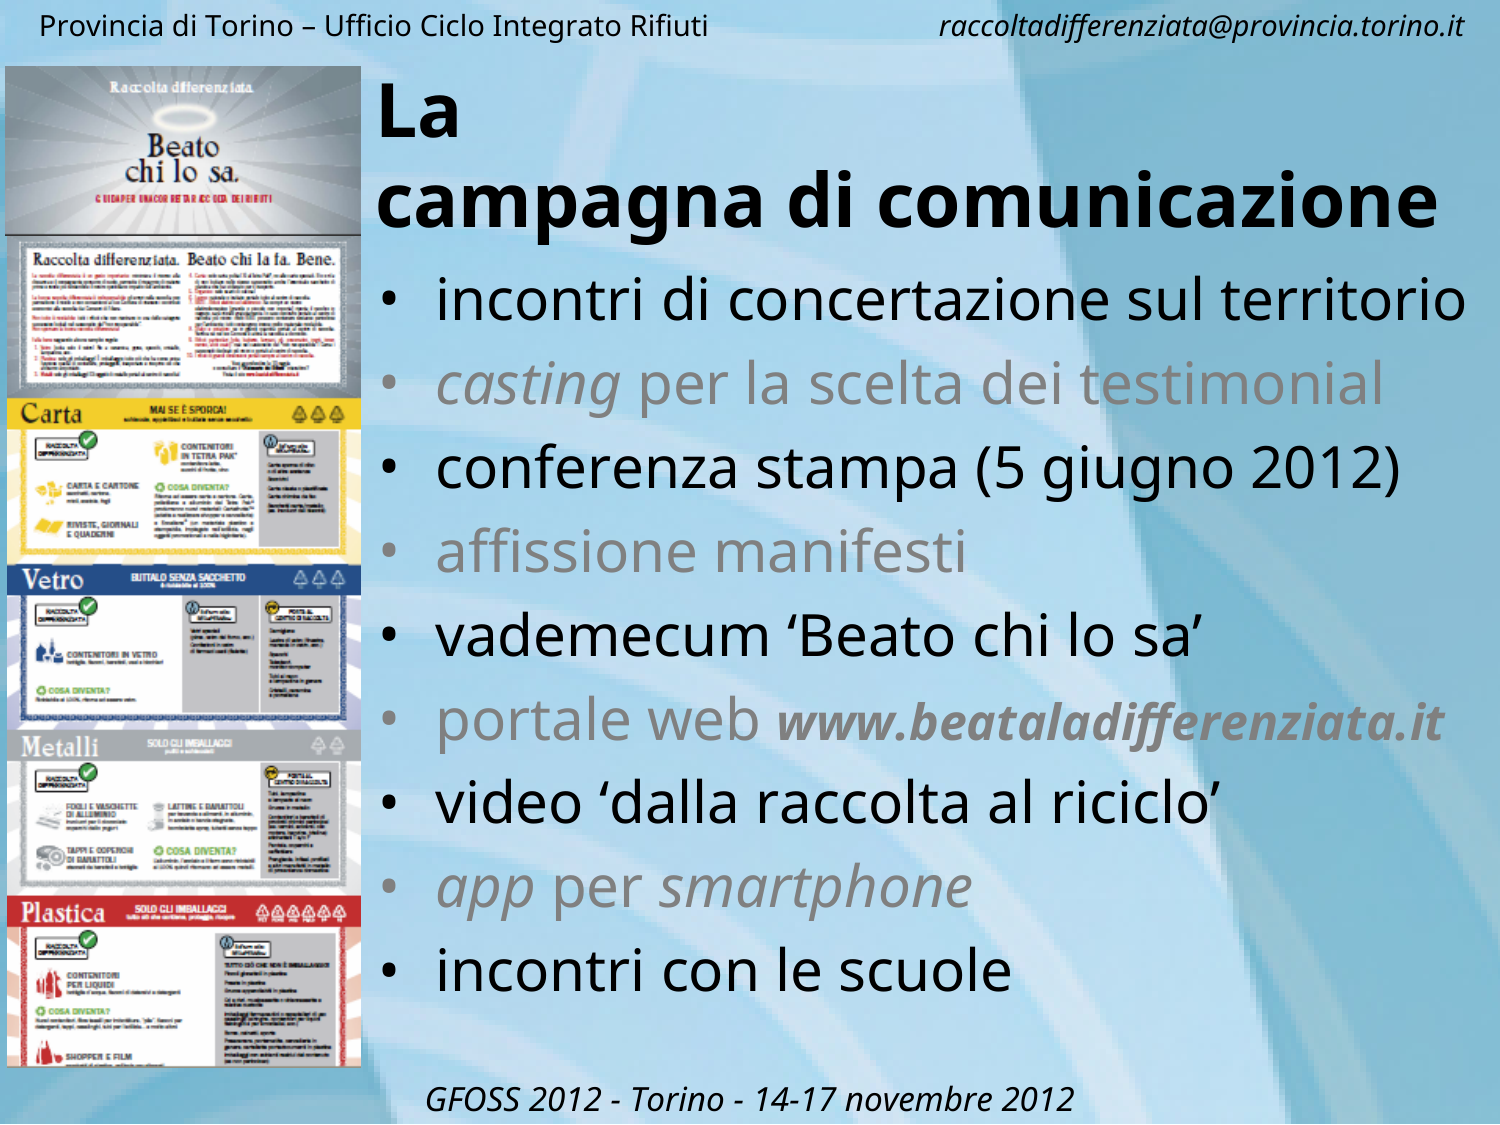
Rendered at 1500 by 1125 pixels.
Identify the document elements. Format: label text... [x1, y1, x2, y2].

picture [5, 66, 361, 1068]
text_box La campagna di comunicazione [360, 54, 1451, 240]
text_box incontri di concertazione sul territorio casting per la scelta dei testimonial conferenza stampa (5 giugno 2012) affissione manifesti vademecum ‘Beato chi lo sa’ portale web www.beataladifferenziata.it video ‘dalla raccolta al riciclo’ app per smartphone incontri con le scuole [348, 240, 1495, 1082]
